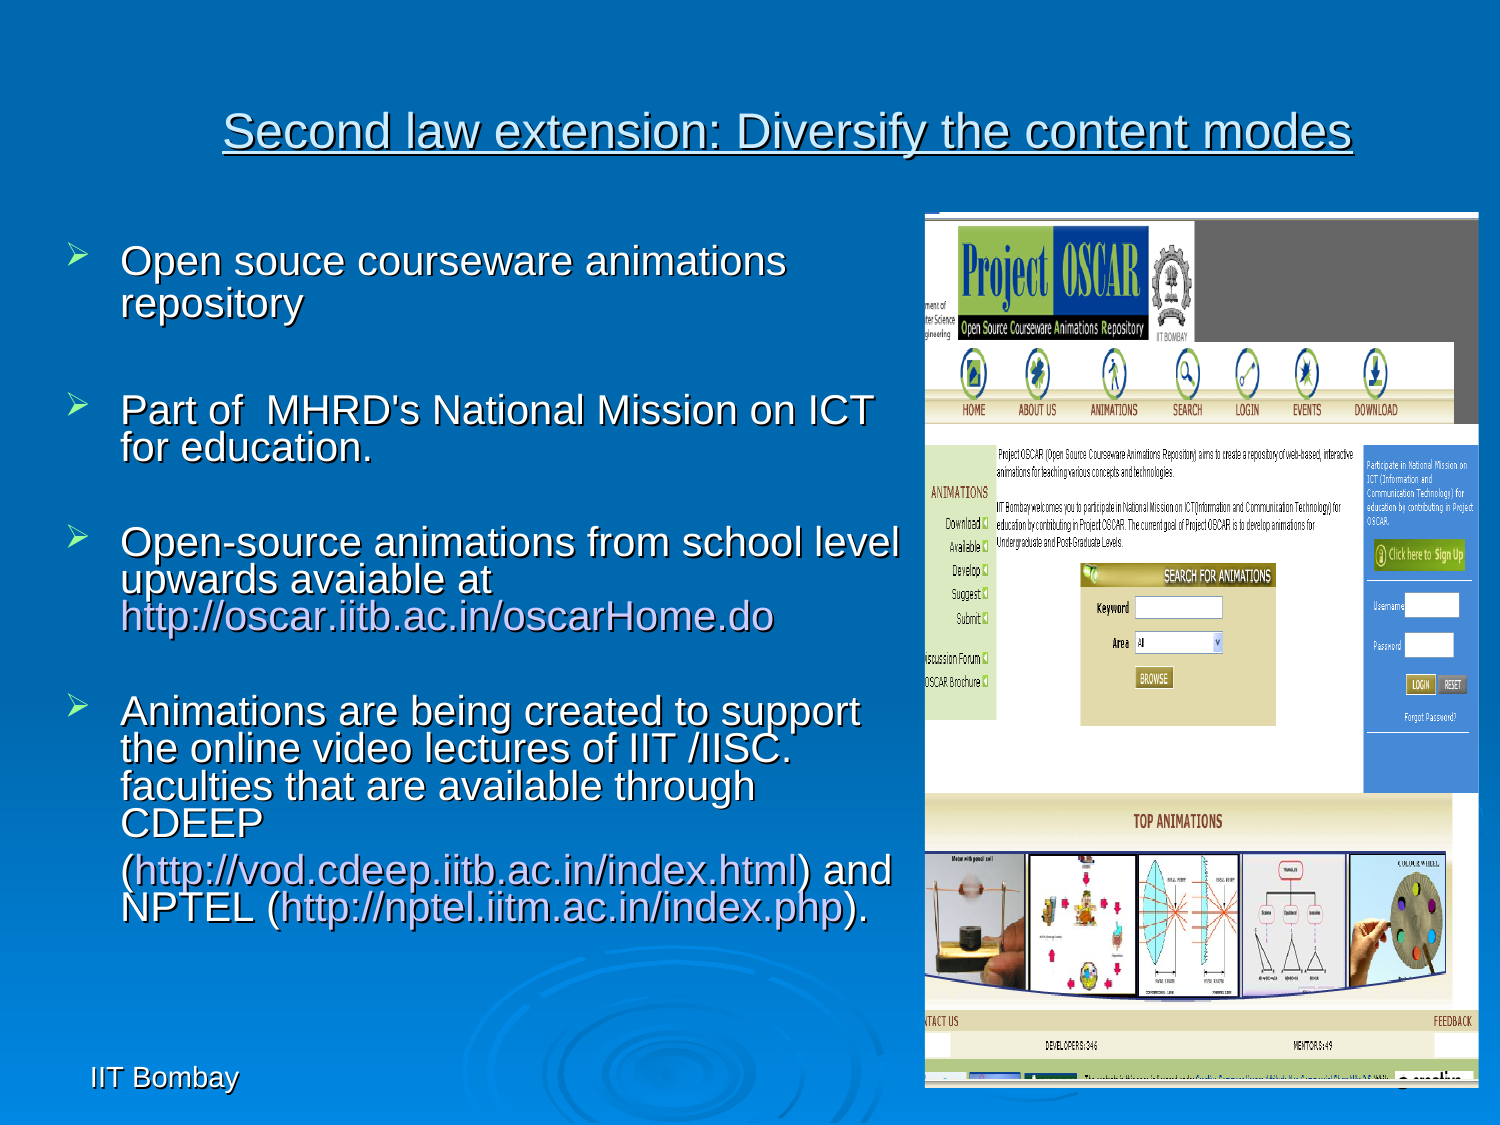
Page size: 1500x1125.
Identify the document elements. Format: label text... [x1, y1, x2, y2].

picture [924, 212, 1479, 1088]
list Open souce courseware animations repository Part of MHRD's National Mission on ICT for education. Open-source animations from school level upwards avaiable at http://oscar.iitb.ac.in/oscarHome.do Animations are being created to support the online video lectures of IIT /IISC. faculties that are available through CDEEP (http://vod.cdeep.iitb.ac.in/index.html) and NPTEL (http://nptel.iitm.ac.in/index.php). [50, 237, 925, 1125]
title Second law extension: Diversify the content modes [75, 63, 1500, 199]
